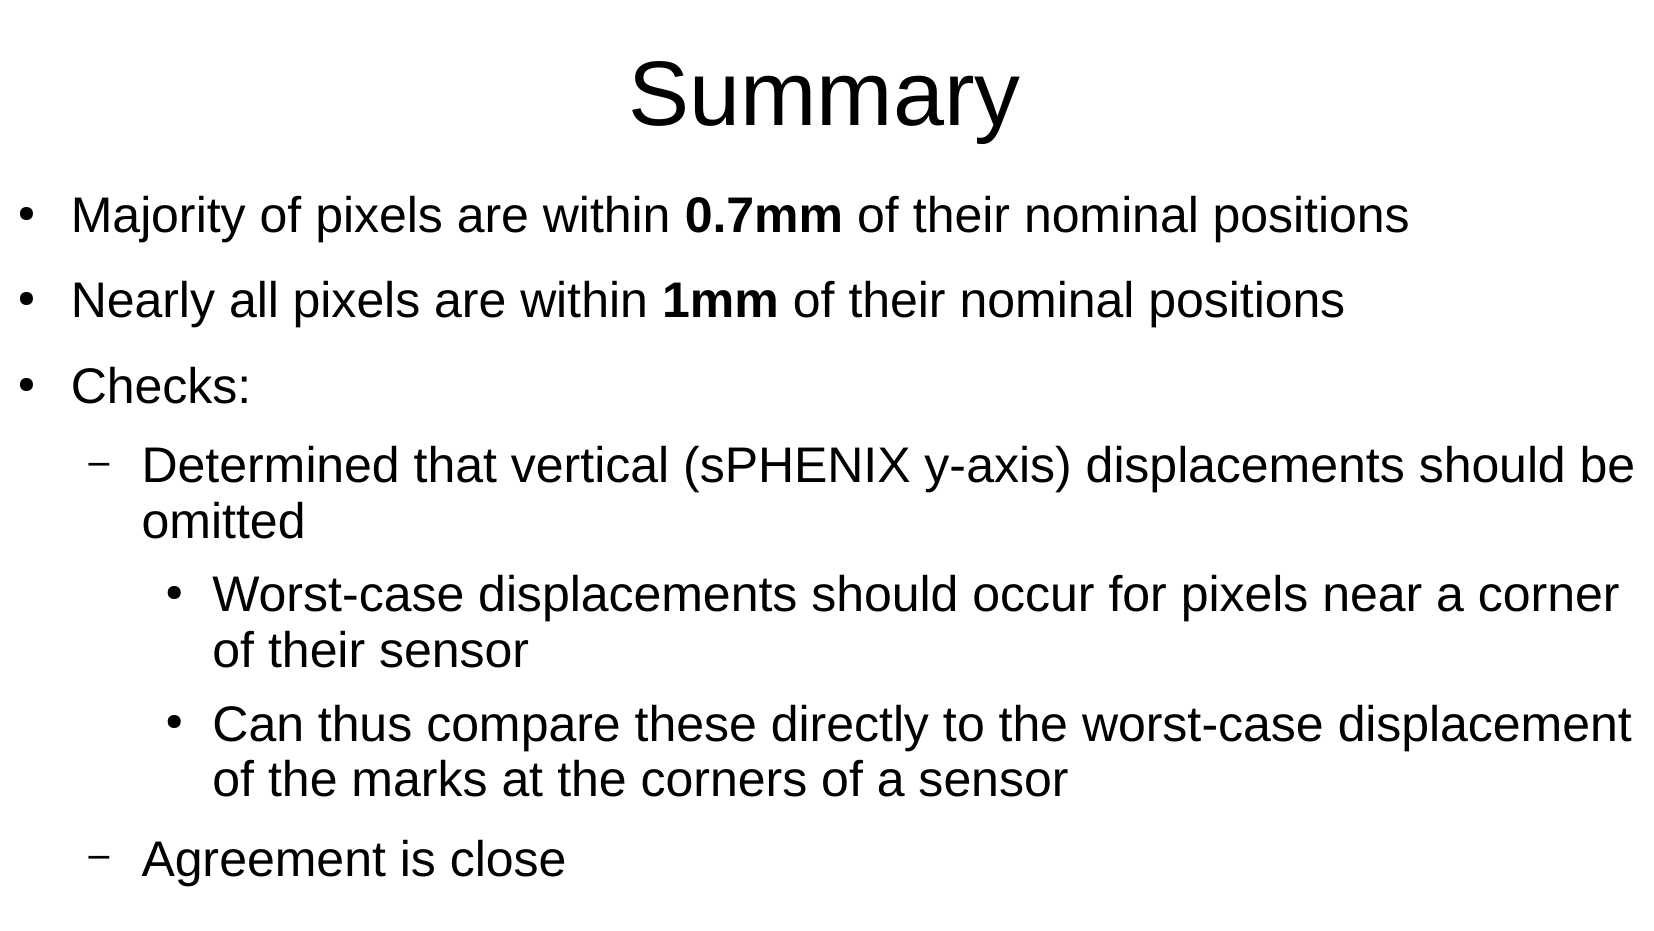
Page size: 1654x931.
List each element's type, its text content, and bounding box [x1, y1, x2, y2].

list Majority of pixels are within 0.7mm of their nominal positions Nearly all pixels are within 1mm of their nominal positions Checks: Determined that vertical (sPHENIX y-axis) displacements should be omitted Worst-case displacements should occur for pixels near a corner of their sensor Can thus compare these directly to the worst-case displacement of the marks at the corners of a sensor Agreement is close [0, 187, 1654, 931]
title Summary [0, 0, 1651, 187]
